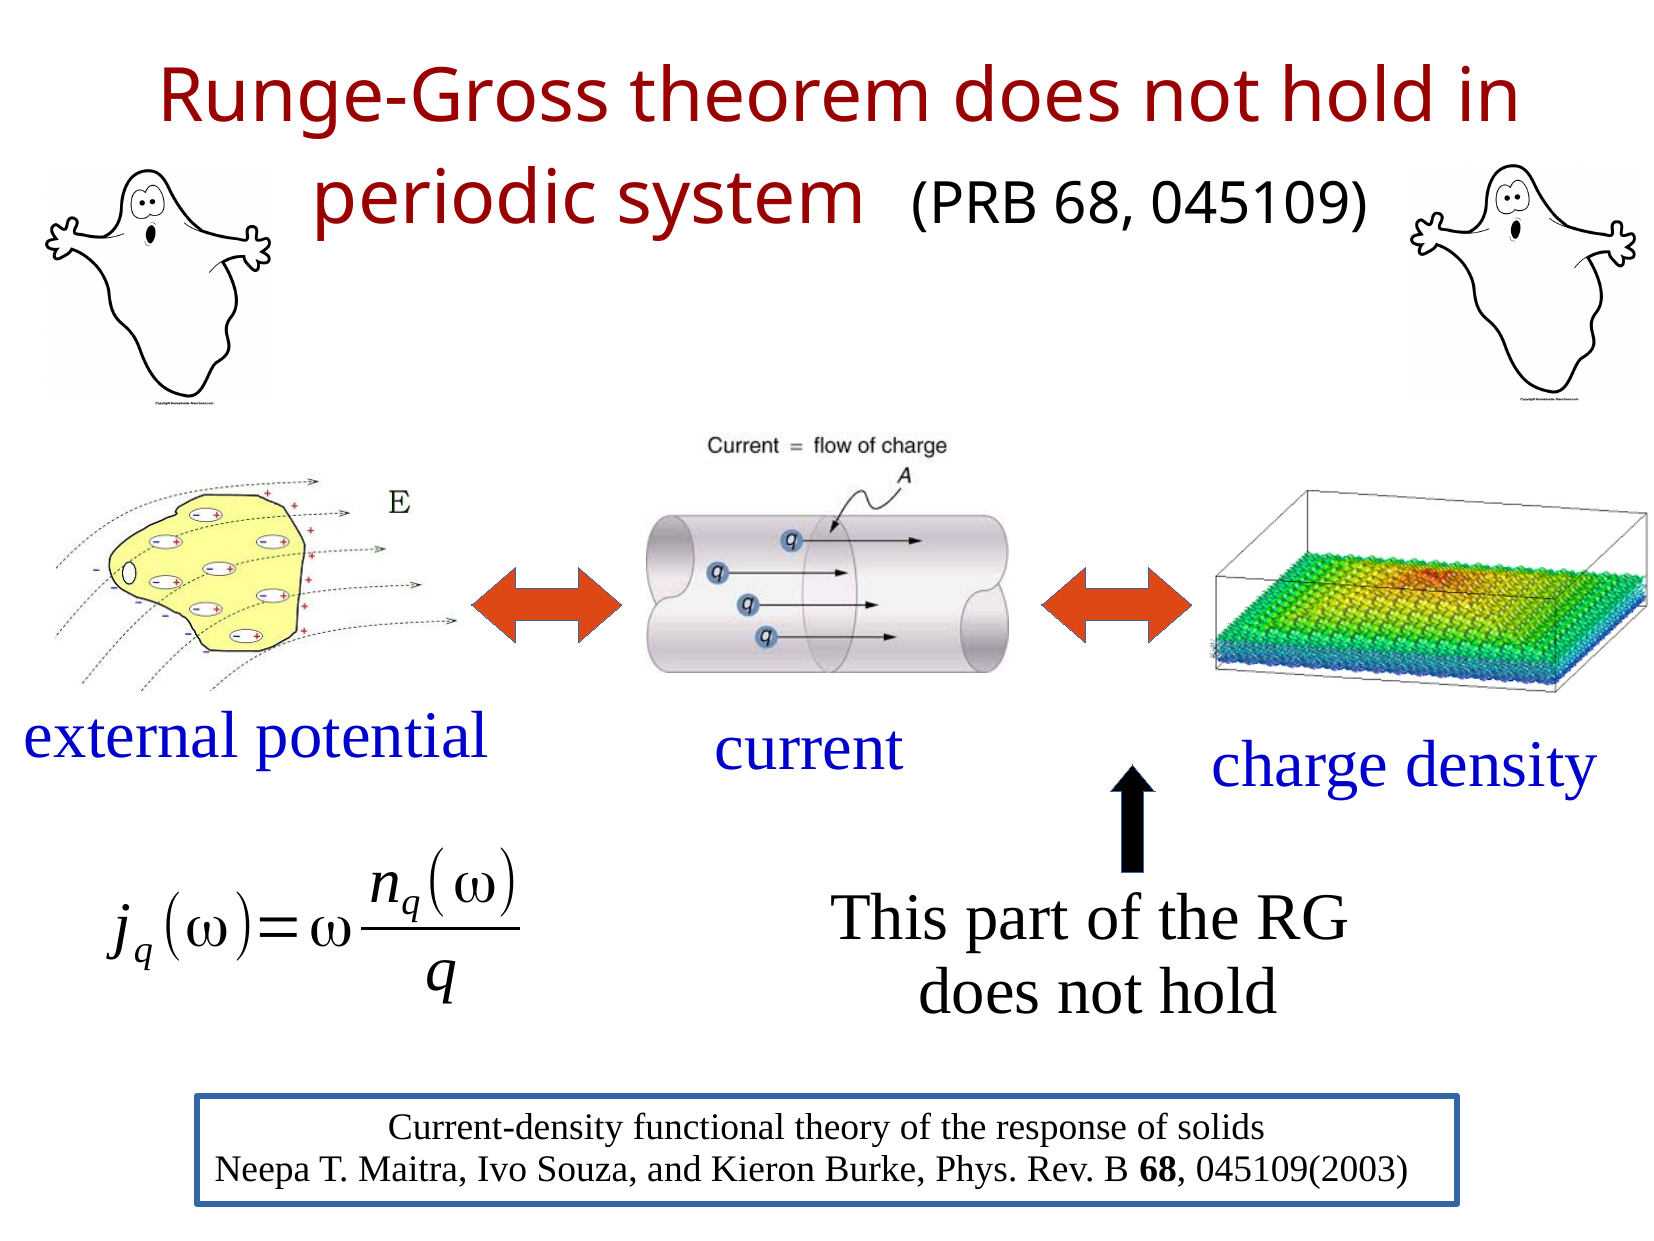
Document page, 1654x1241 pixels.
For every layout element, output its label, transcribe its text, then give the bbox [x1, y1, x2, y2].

text_box external potential [0, 690, 532, 781]
text_box [1041, 567, 1192, 643]
text_box charge density [1130, 720, 1654, 810]
text_box Current-density functional theory of the response of solids Neepa T. Maitra, Ivo Souza, and Kieron Burke, Phys. Rev. B 68, 045109(2003) [196, 1095, 1457, 1204]
chart [90, 843, 541, 1006]
text_box Runge-Gross theorem does not hold in periodic system (PRB 68, 045109) [60, 33, 1621, 345]
picture [45, 169, 271, 406]
picture [55, 465, 462, 691]
text_box [1110, 764, 1156, 873]
picture [646, 432, 1009, 673]
text_box This part of the RG does not hold [815, 872, 1366, 1036]
text_box [471, 567, 622, 643]
picture [1202, 479, 1653, 705]
picture [1410, 164, 1636, 401]
text_box current [535, 702, 1085, 792]
